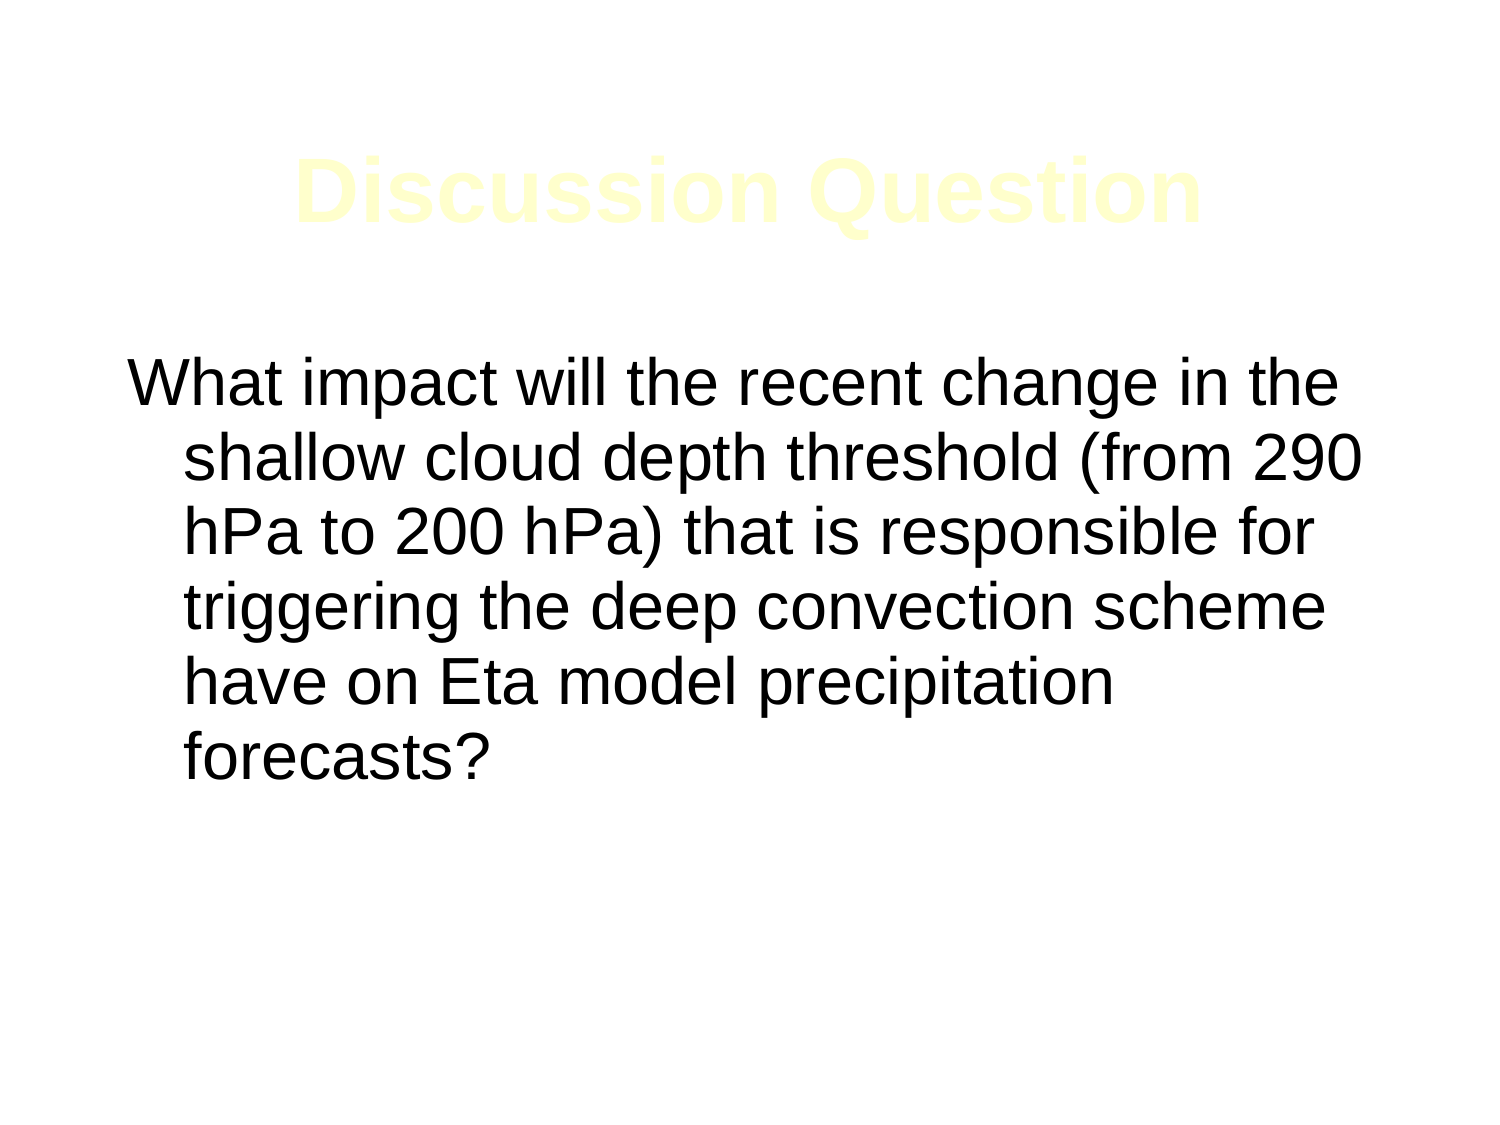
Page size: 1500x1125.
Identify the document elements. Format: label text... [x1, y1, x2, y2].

list What impact will the recent change in the shallow cloud depth threshold (from 290 hPa to 200 hPa) that is responsible for triggering the deep convection scheme have on Eta model precipitation forecasts? [112, 337, 1388, 1013]
title Discussion Question [112, 62, 1388, 250]
